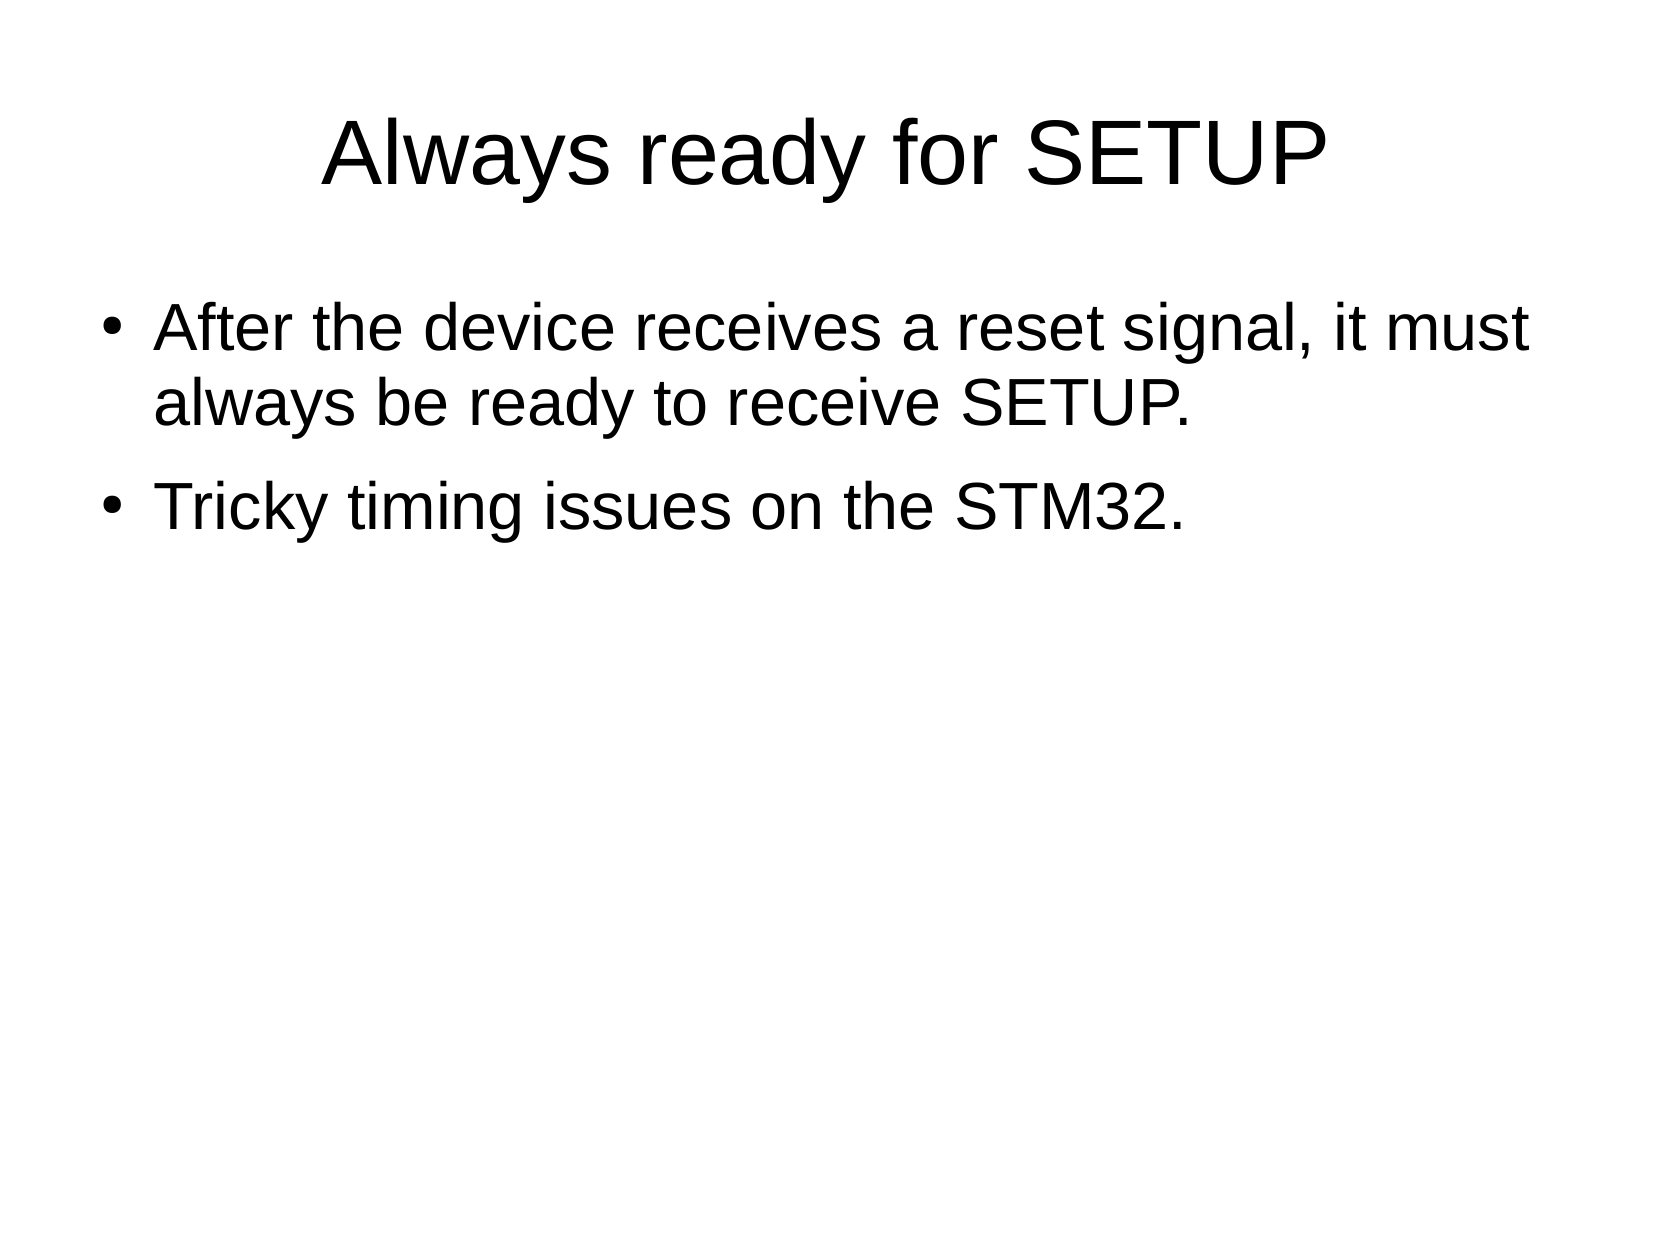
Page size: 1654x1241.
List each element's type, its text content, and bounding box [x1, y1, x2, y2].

list After the device receives a reset signal, it must always be ready to receive SETUP. Tricky timing issues on the STM32. [82, 290, 1571, 1010]
title Always ready for SETUP [82, 49, 1571, 257]
